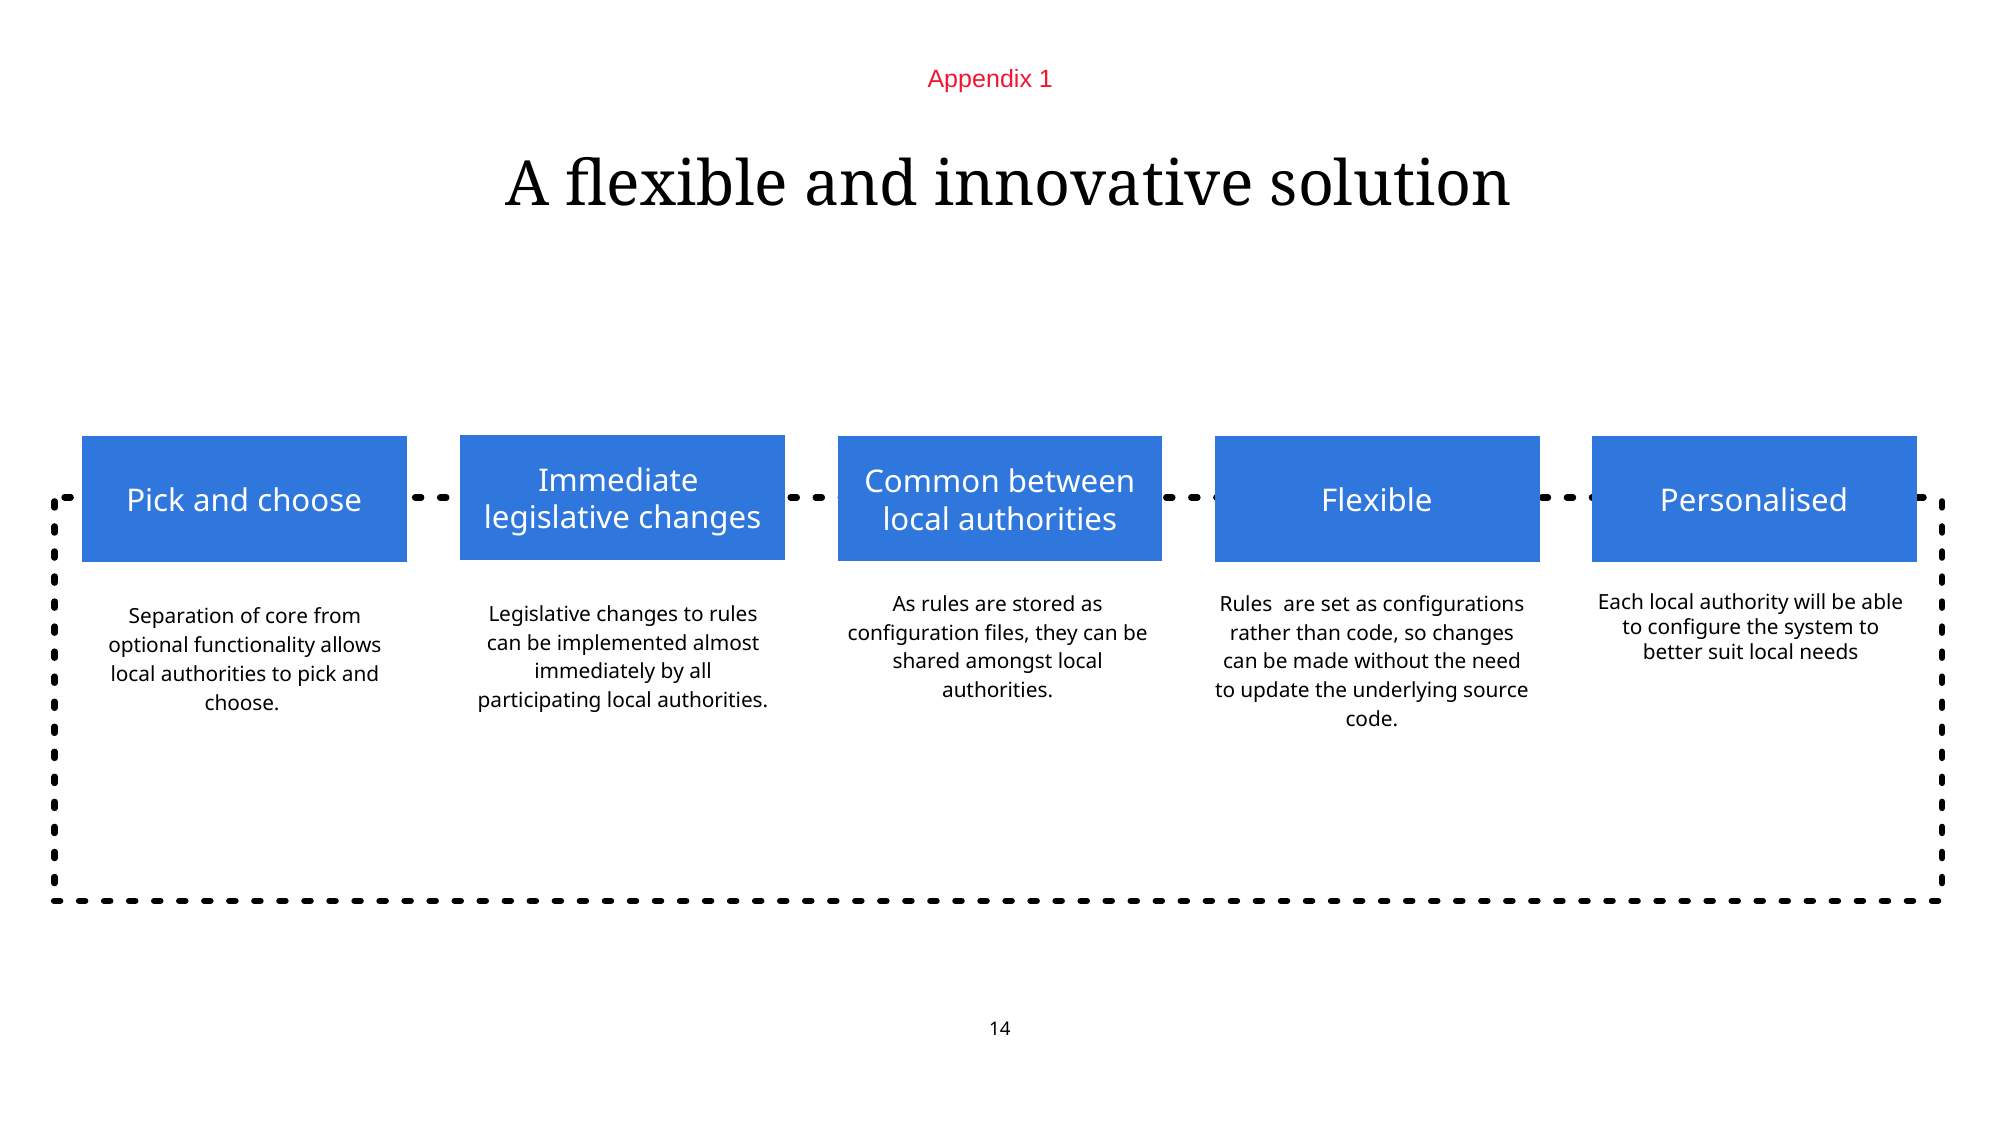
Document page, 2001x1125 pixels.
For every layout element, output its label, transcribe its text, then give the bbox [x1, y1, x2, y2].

text_box Flexible [1215, 436, 1540, 562]
text_box 60 [955, 935, 1045, 1123]
text_box Appendix 1 [775, 58, 1205, 97]
text_box Immediate legislative changes [460, 435, 785, 560]
text_box Personalised [1592, 436, 1917, 562]
text_box Common between local authorities [838, 436, 1162, 561]
text_box As rules are stored as configuration files, they can be shared amongst local authorities. [832, 581, 1164, 898]
text_box Legislative changes to rules can be implemented almost immediately by all participating local authorities. [464, 590, 782, 908]
text_box Separation of core from optional functionality allows local authorities to pick and choose. [83, 593, 407, 910]
text_box [407, 833, 421, 907]
text_box Rules are set as configurations rather than code, so changes can be made without the need to update the underlying source code. [1208, 581, 1536, 898]
text_box Pick and choose [82, 436, 407, 562]
text_box Each local authority will be able to configure the system to better suit local needs [1585, 585, 1917, 668]
text_box A flexible and innovative solution [101, 125, 1917, 236]
